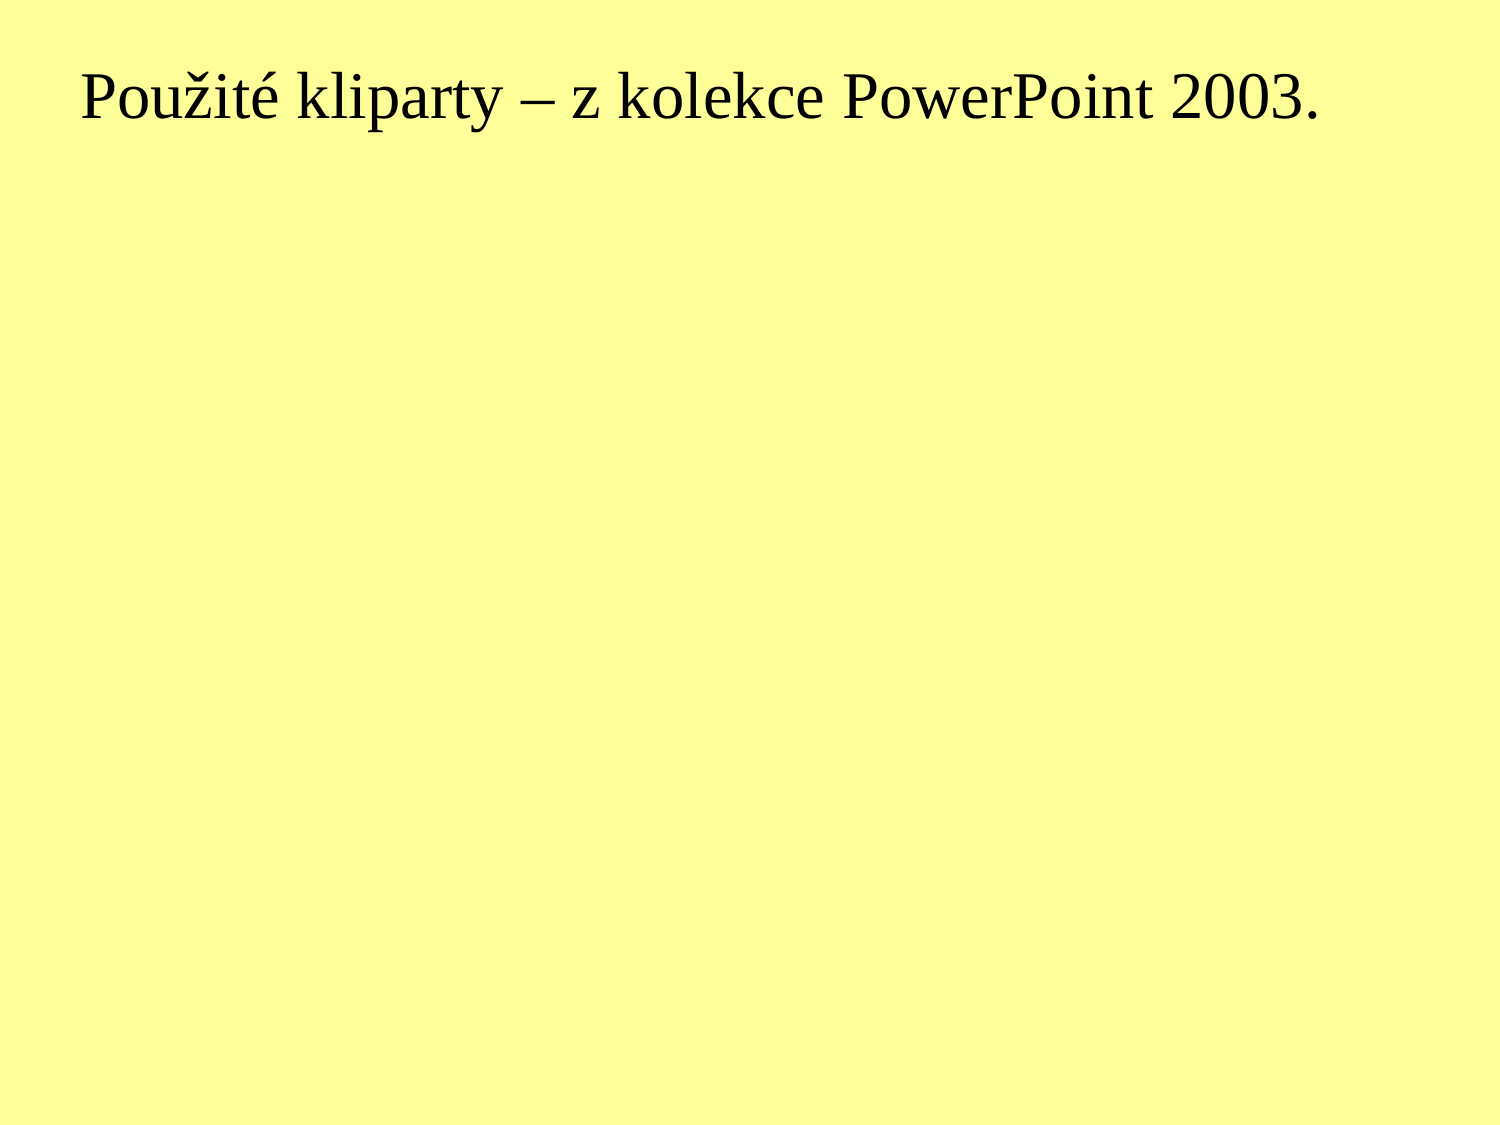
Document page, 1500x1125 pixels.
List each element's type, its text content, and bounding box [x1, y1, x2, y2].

text_box Použité kliparty – z kolekce PowerPoint 2003. [65, 51, 1338, 141]
